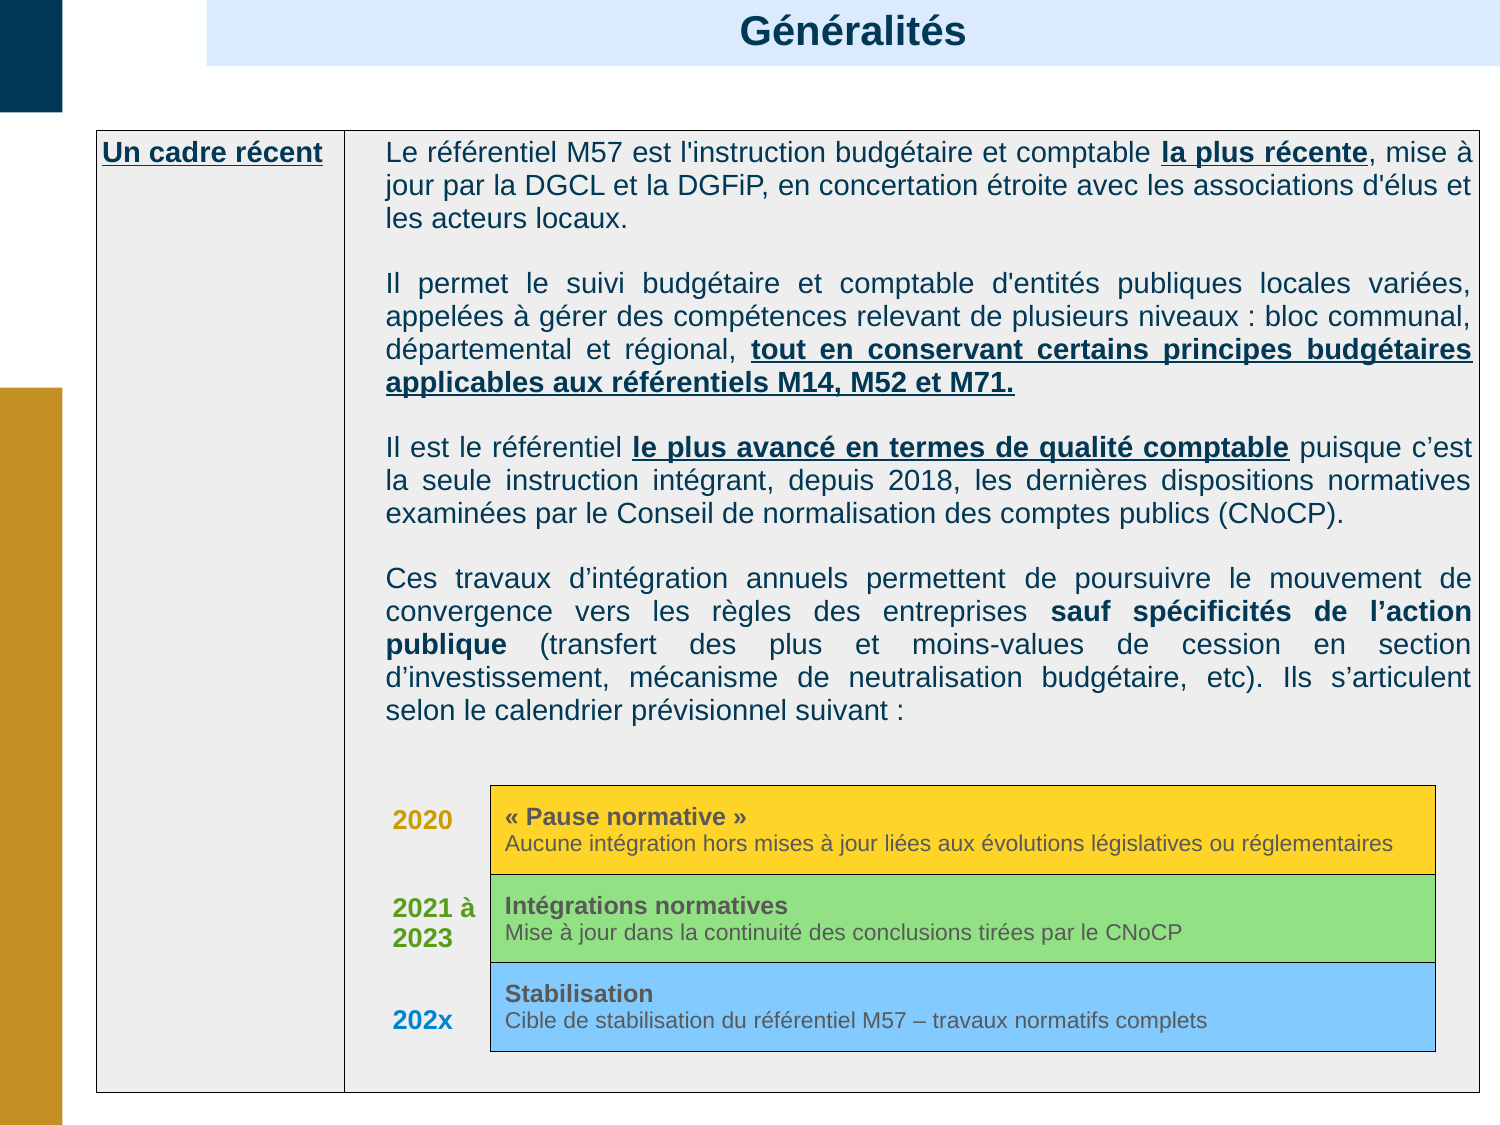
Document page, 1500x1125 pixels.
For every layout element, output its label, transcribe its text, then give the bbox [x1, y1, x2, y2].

text_box Généralités [206, 0, 1500, 67]
text_box 2021 à 2023 [377, 885, 497, 978]
table_header Le référentiel M57 est l'instruction budgétaire et comptable la plus récente, mise à jour par la DGCL et la DGFiP, en concertation étroite avec les associations d'élus et les acteurs locaux. Il permet le suivi budgétaire et comptable d'entités publiques locales variées, appelées à gérer des compétences relevant de plusieurs niveaux : bloc communal, départemental et régional, tout en conservant certains principes budgétaires applicables aux référentiels M14, M52 et M71. Il est le référentiel le plus avancé en termes de qualité comptable puisque c’est la seule instruction intégrant, depuis 2018, les dernières dispositions normatives examinées par le Conseil de normalisation des comptes publics (CNoCP). Ces travaux d’intégration annuels permettent de poursuivre le mouvement de convergence vers les règles des entreprises sauf spécificités de l’action publique (transfert des plus et moins-values de cession en section d’investissement, mécanisme de neutralisation budgétaire, etc). Ils s’articulent selon le calendrier prévisionnel suivant : [345, 131, 1479, 1092]
text_box « Pause normative » Aucune intégration hors mises à jour liées aux évolutions législatives ou réglementaires [490, 785, 1436, 874]
table_header Un cadre récent [97, 131, 344, 1092]
text_box 202x [377, 998, 497, 1044]
text_box 2020 [377, 797, 497, 844]
text_box Intégrations normatives Mise à jour dans la continuité des conclusions tirées par le CNoCP [490, 874, 1436, 962]
text_box Stabilisation Cible de stabilisation du référentiel M57 – travaux normatifs complets [490, 962, 1436, 1052]
